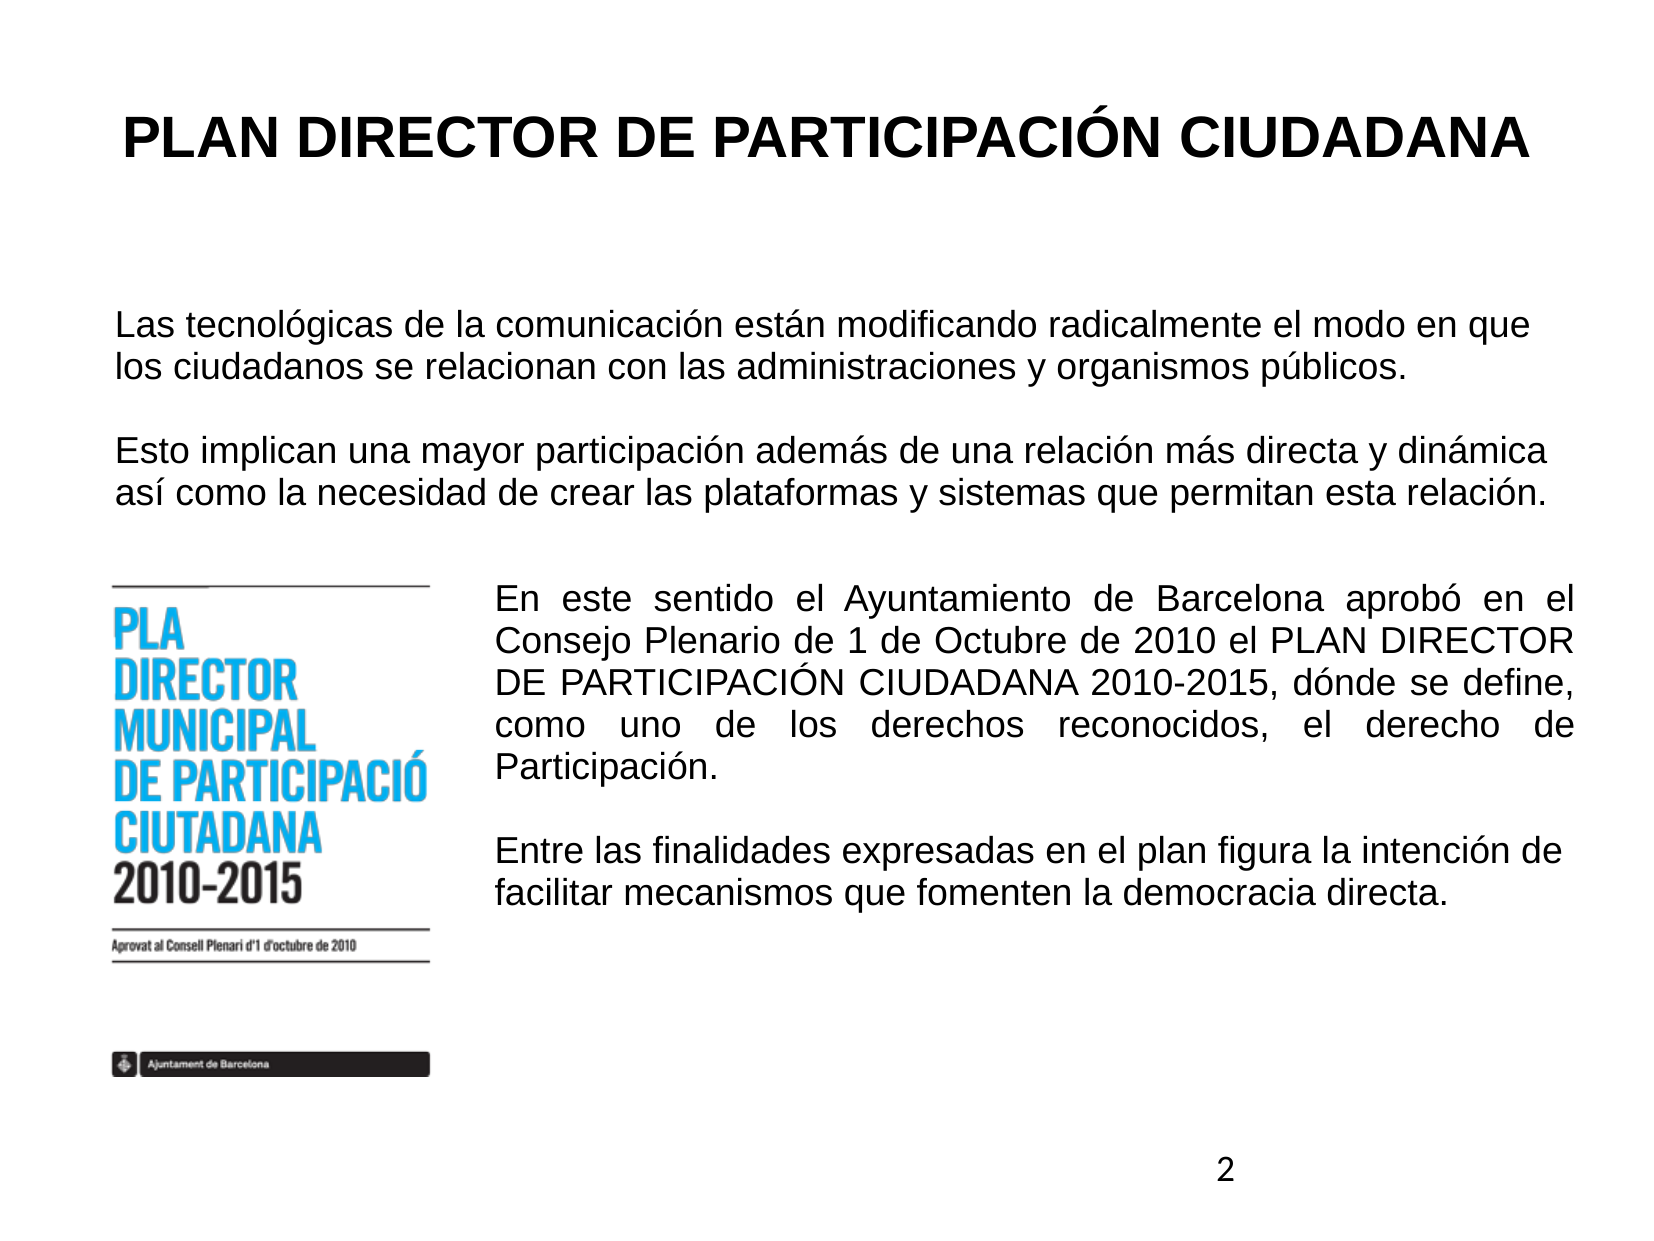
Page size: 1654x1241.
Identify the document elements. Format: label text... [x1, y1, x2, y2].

text_box En este sentido el Ayuntamiento de Barcelona aprobó en el Consejo Plenario de 1 de Octubre de 2010 el PLAN DIRECTOR DE PARTICIPACIÓN CIUDADANA 2010-2015, dónde se define, como uno de los derechos reconocidos, el derecho de Participación. Entre las finalidades expresadas en el plan figura la intención de facilitar mecanismos que fomenten la democracia directa. [479, 528, 1591, 922]
text_box <número> [1201, 1136, 1588, 1203]
text_box [519, 708, 1654, 887]
title PLAN DIRECTOR DE PARTICIPACIÓN CIUDADANA [82, 49, 1571, 225]
text_box Las tecnológicas de la comunicación están modificando radicalmente el modo en que los ciudadanos se relacionan con las administraciones y organismos públicos. Esto implican una mayor participación además de una relación más directa y dinámica así como la necesidad de crear las plataformas y sistemas que permitan esta relación. [100, 295, 1589, 564]
picture [92, 581, 468, 1077]
